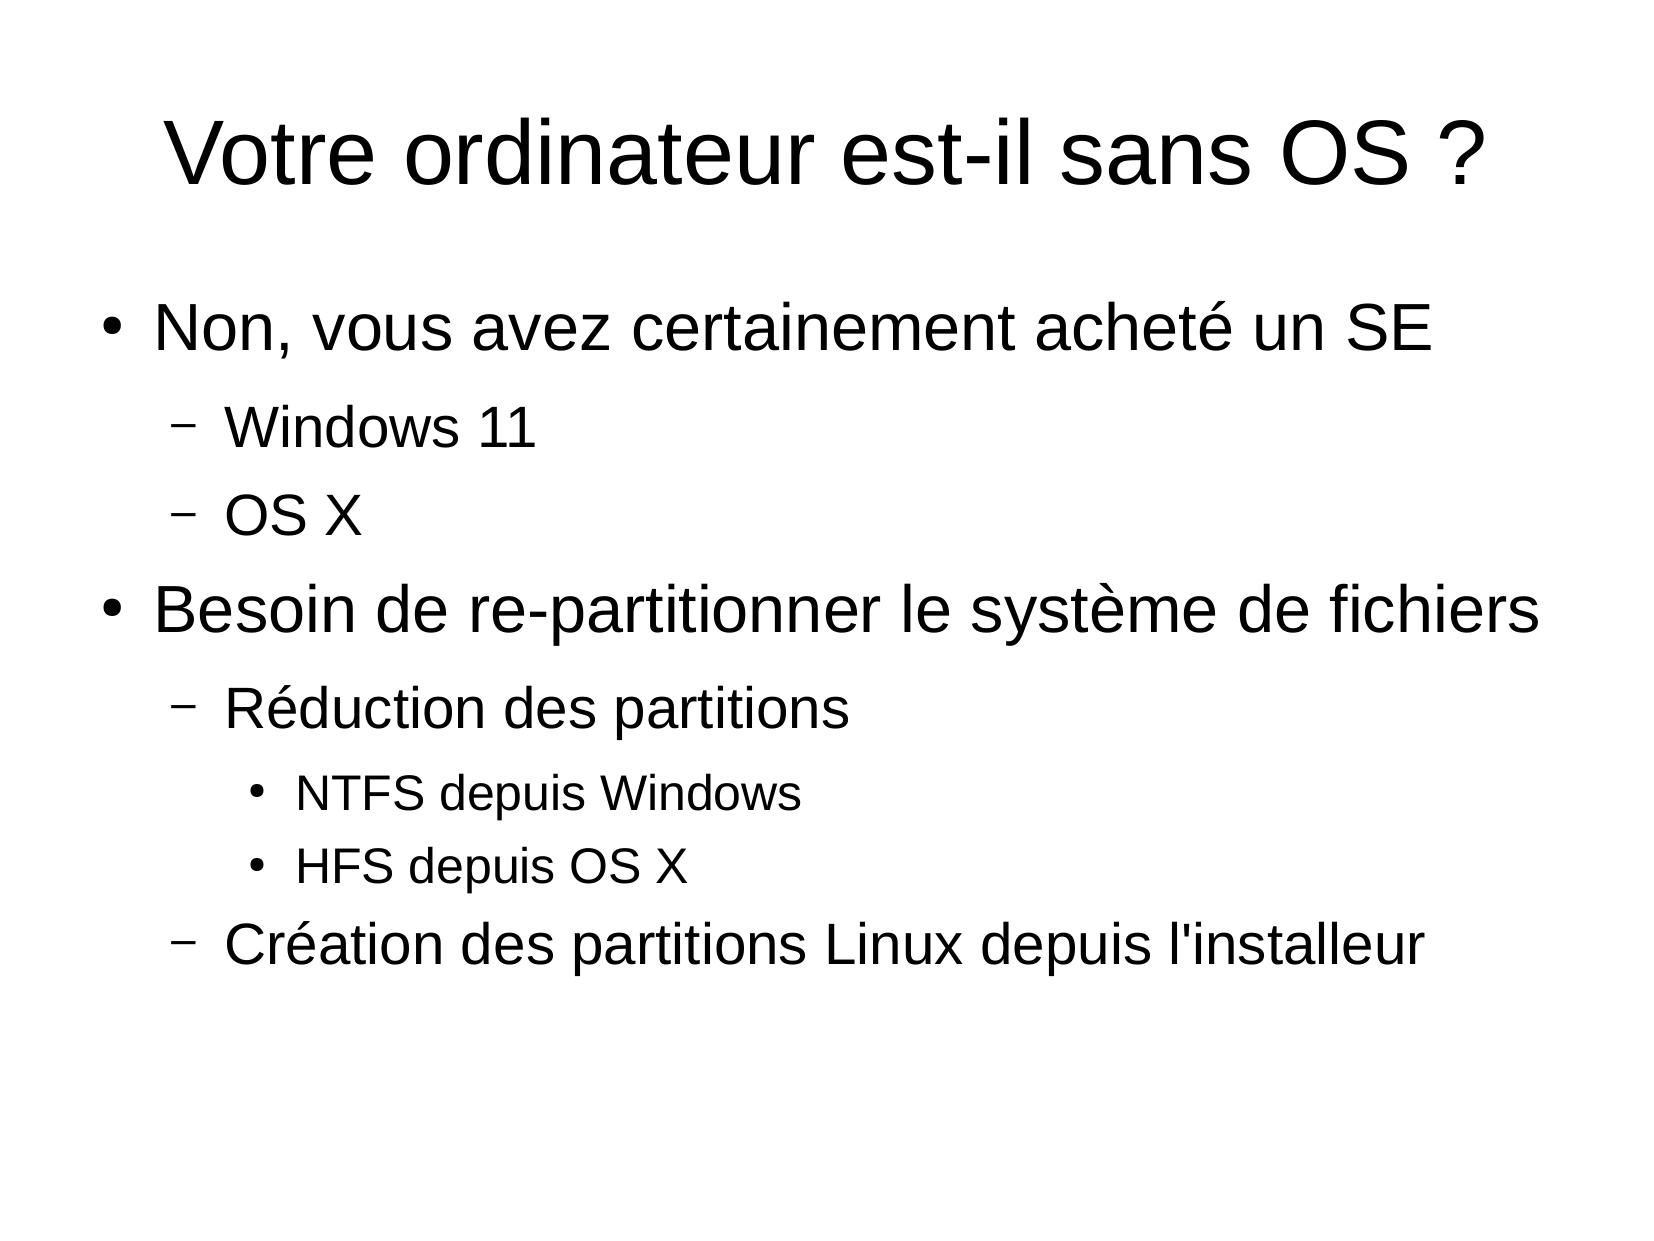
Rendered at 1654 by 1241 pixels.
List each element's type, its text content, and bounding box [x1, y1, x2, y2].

list Non, vous avez certainement acheté un SE Windows 11 OS X Besoin de re-partitionner le système de fichiers Réduction des partitions NTFS depuis Windows HFS depuis OS X Création des partitions Linux depuis l'installeur [82, 290, 1571, 1010]
title Votre ordinateur est-il sans OS ? [82, 49, 1571, 257]
